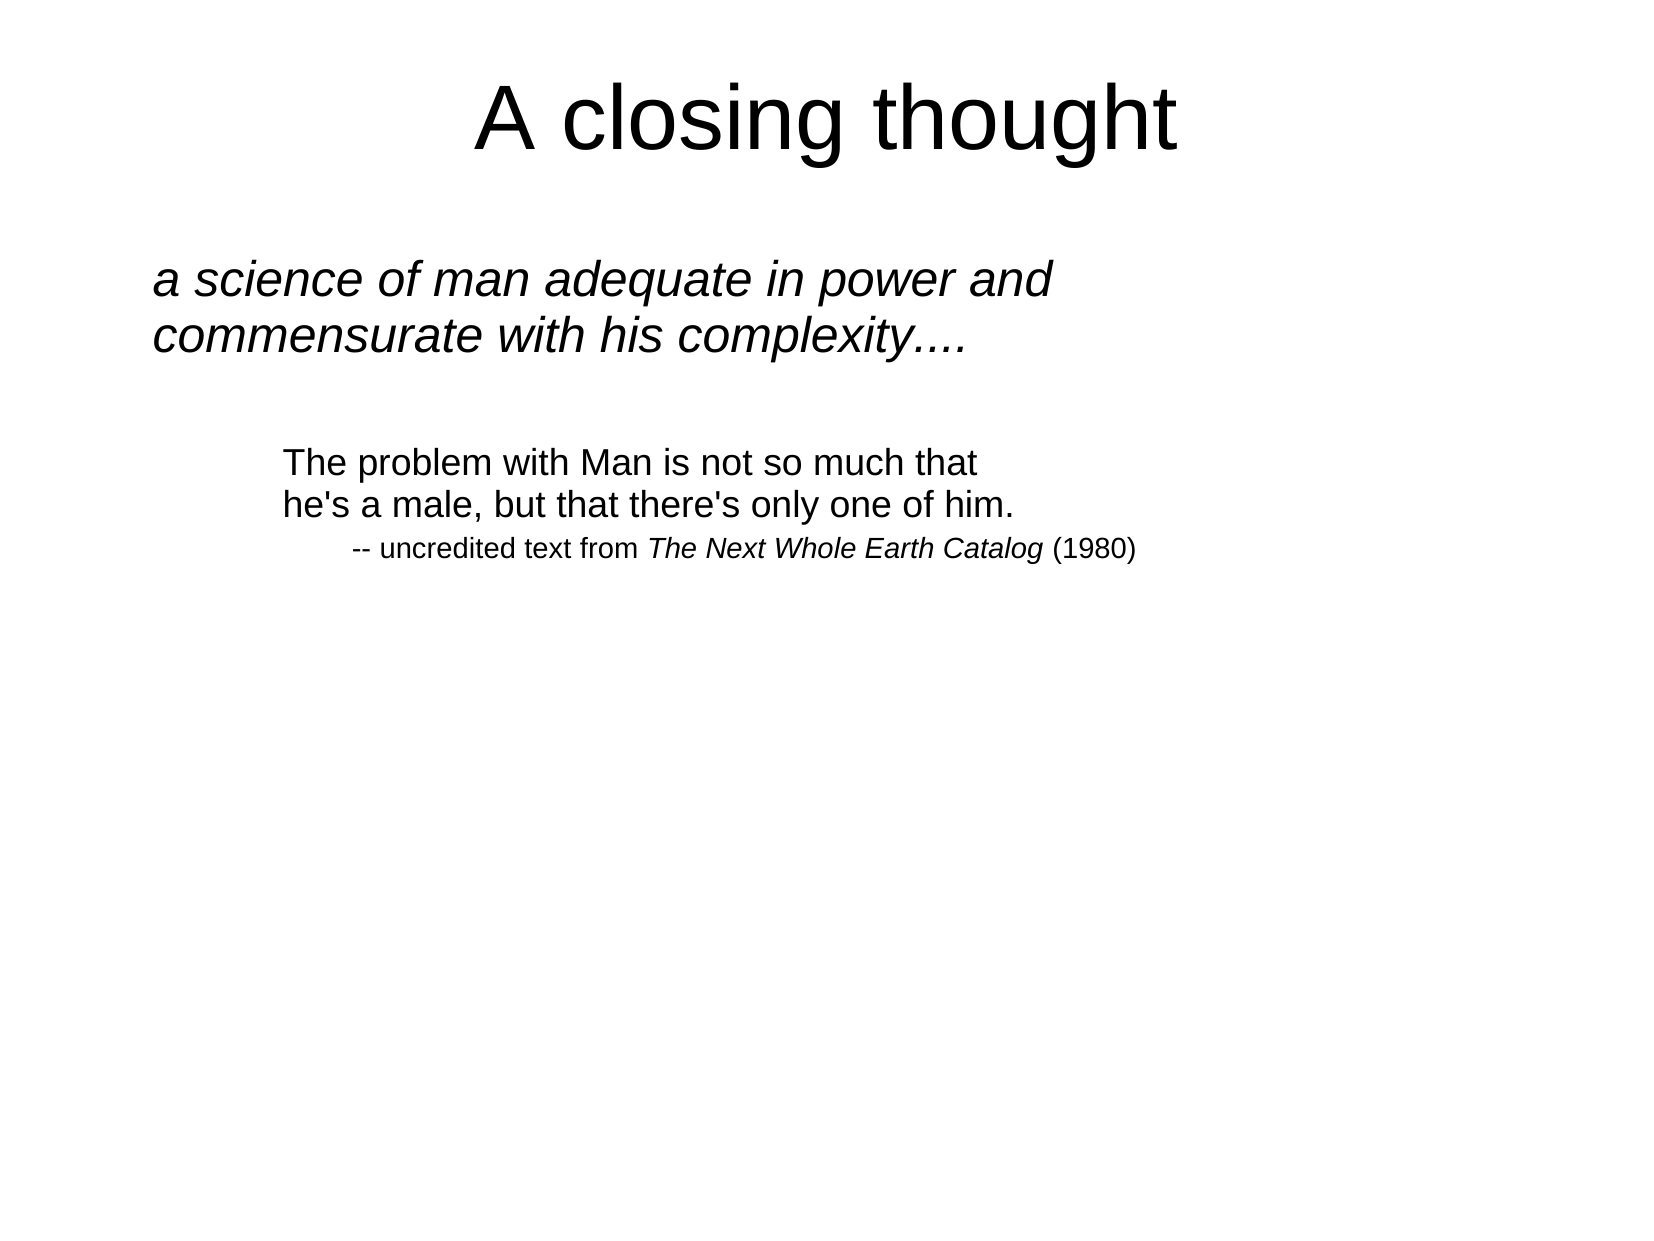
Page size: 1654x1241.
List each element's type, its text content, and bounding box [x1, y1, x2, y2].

text_box a science of man adequate in power and commensurate with his complexity.... [137, 244, 1226, 371]
text_box -- uncredited text from The Next Whole Earth Catalog (1980) [337, 525, 1153, 573]
title A closing thought [82, 48, 1571, 188]
text_box The problem with Man is not so much that he's a male, but that there's only one of him. [267, 434, 1058, 534]
